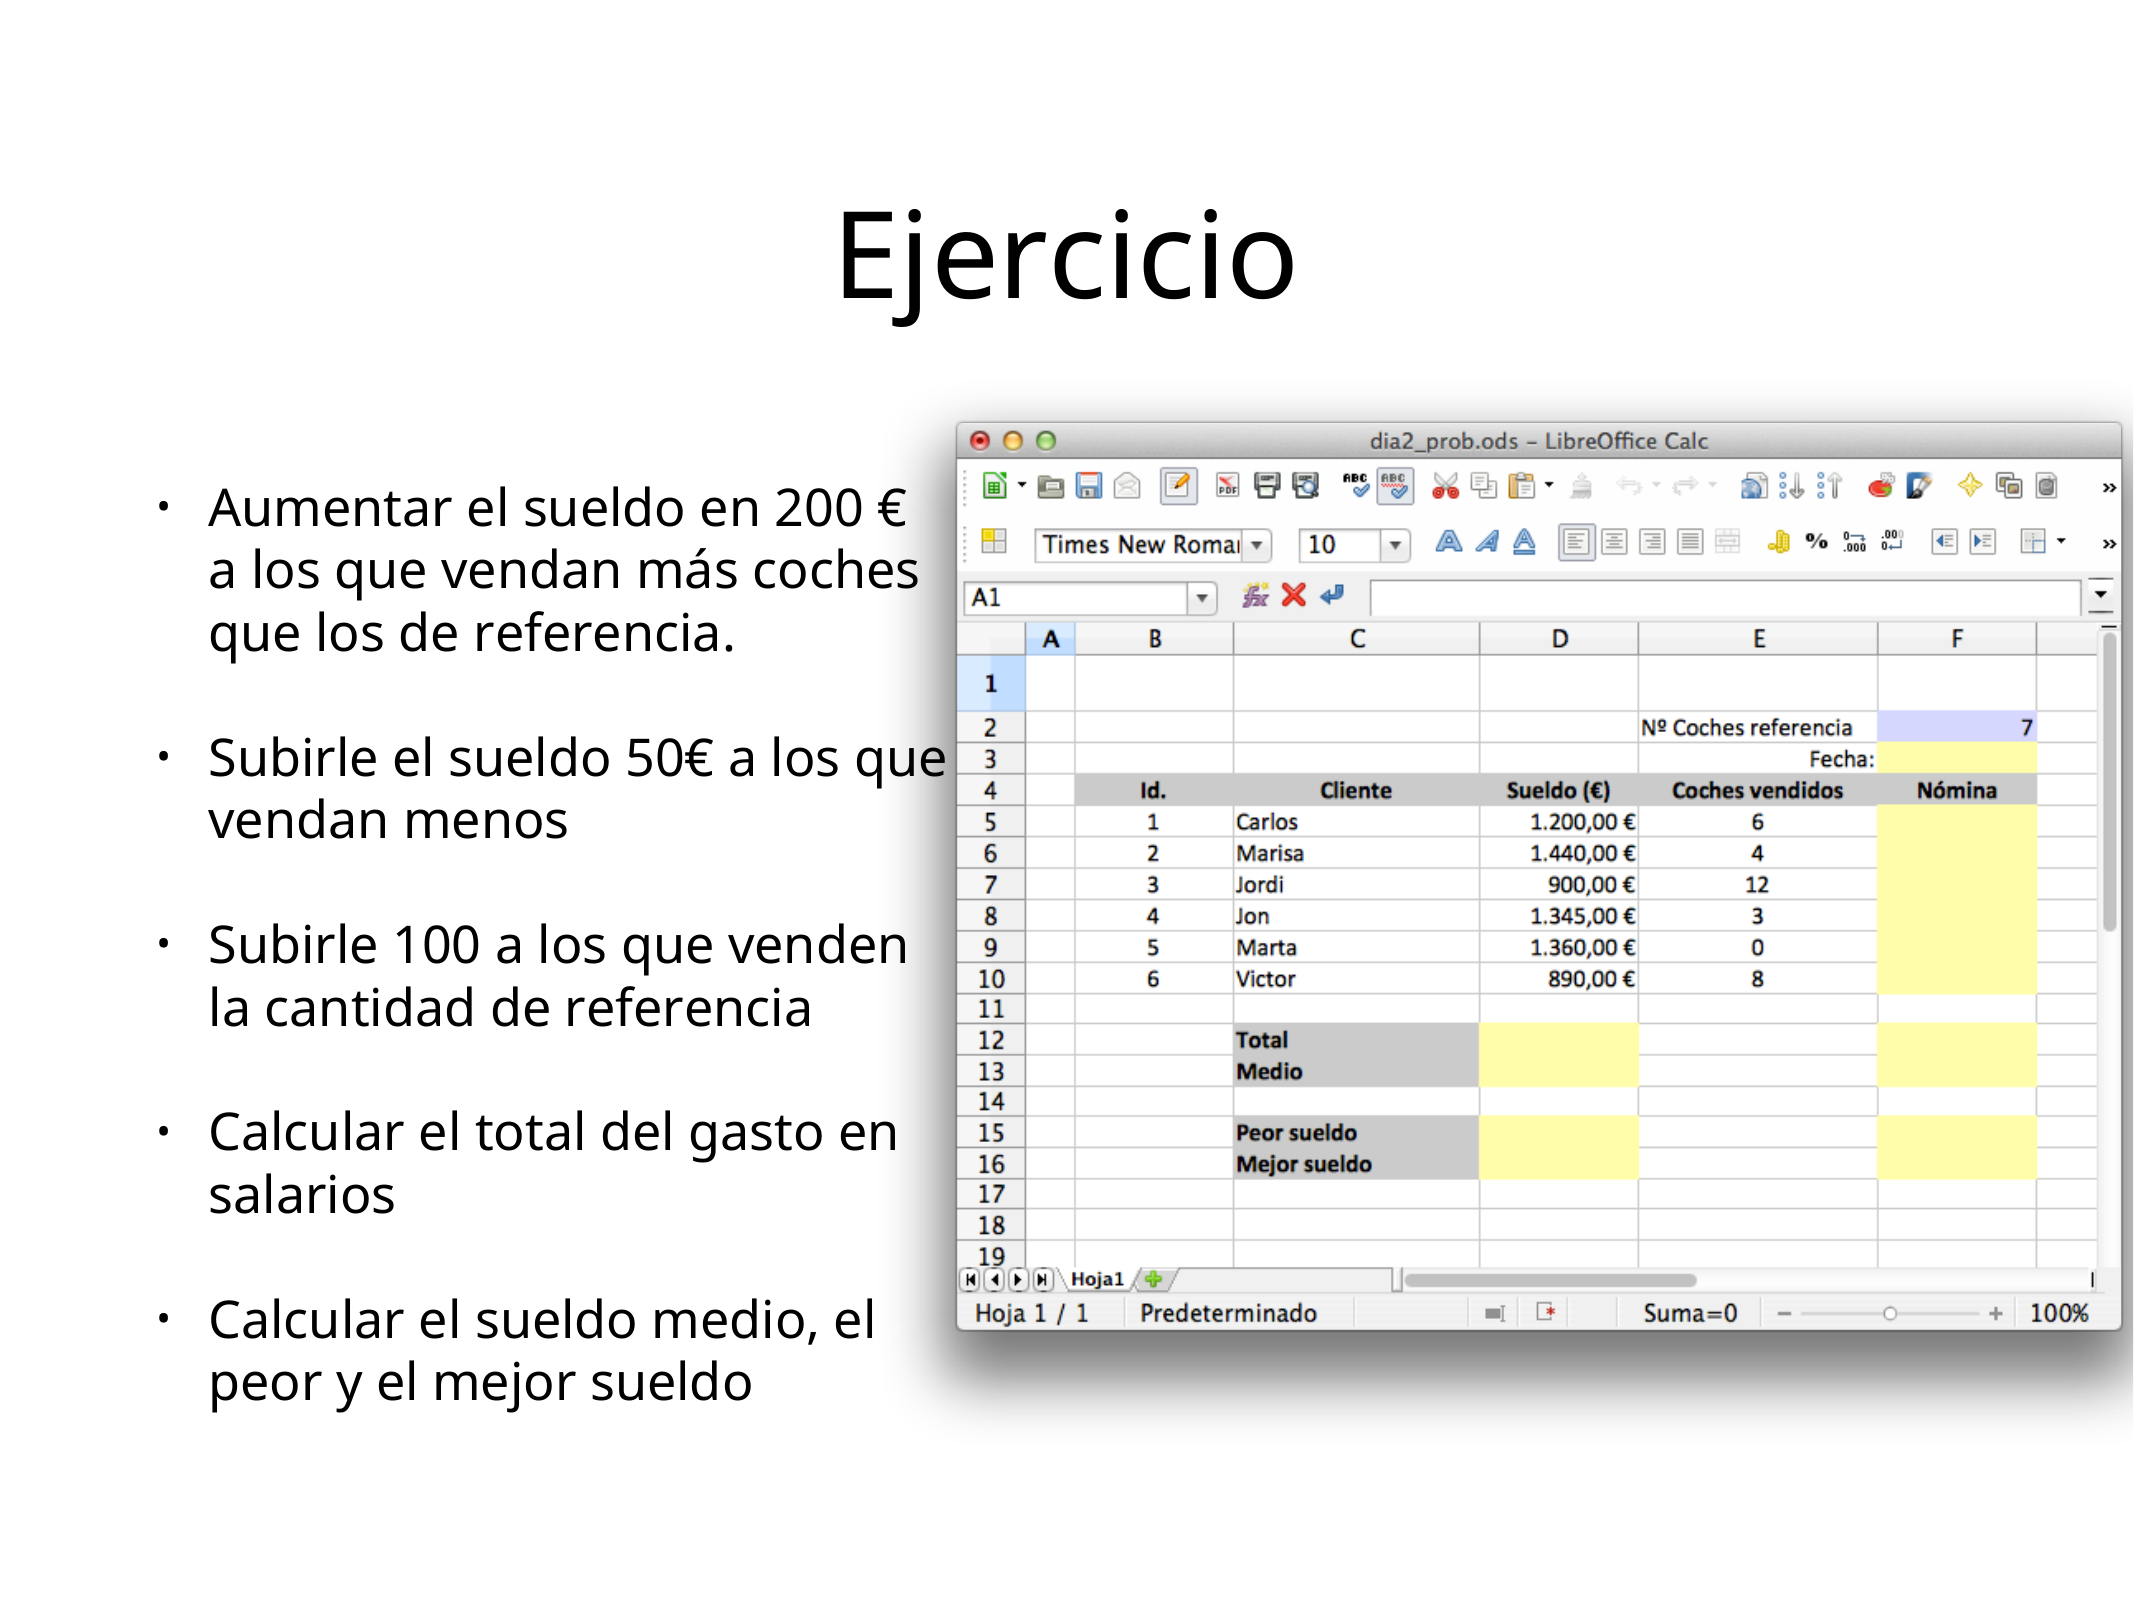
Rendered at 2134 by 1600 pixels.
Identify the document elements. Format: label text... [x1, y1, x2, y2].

list Aumentar el sueldo en 200 € a los que vendan más coches que los de referencia. Subirle el sueldo 50€ a los que vendan menos Subirle 100 a los que venden la cantidad de referencia Calcular el total del gasto en salarios Calcular el sueldo medio, el peor y el mejor sueldo [156, 427, 951, 1459]
picture [863, 365, 2134, 1461]
title Ejercicio [156, 72, 1978, 427]
